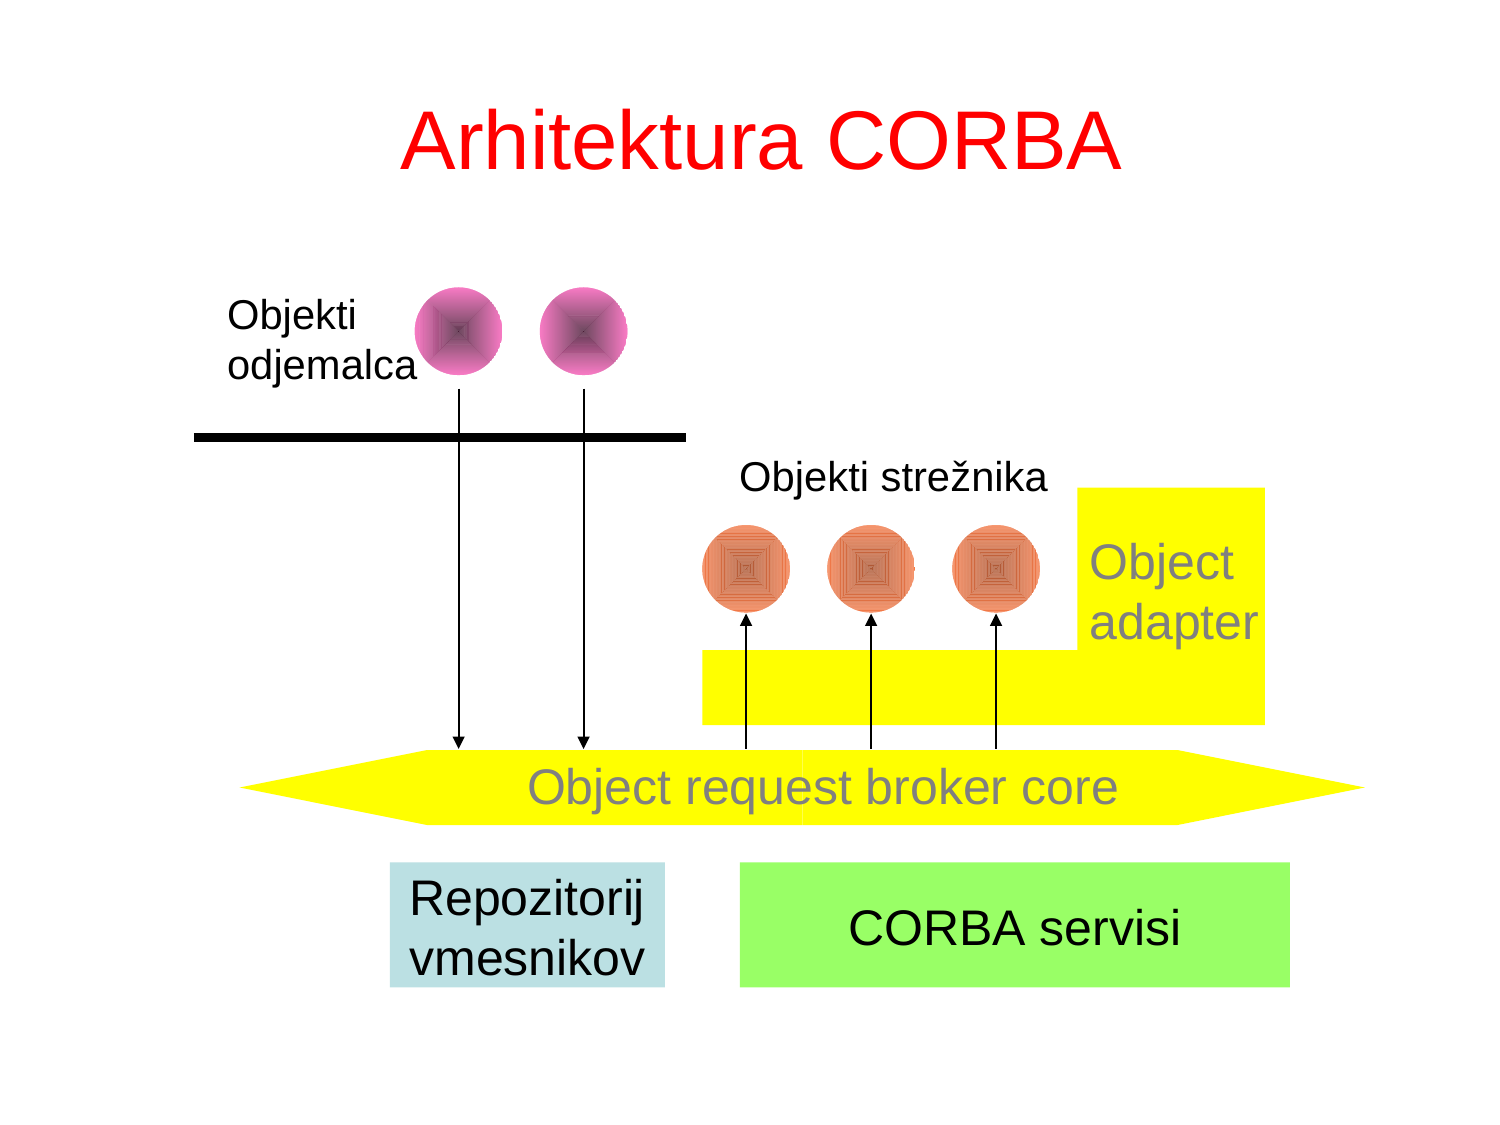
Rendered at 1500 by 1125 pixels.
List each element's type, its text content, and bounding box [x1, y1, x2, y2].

text_box [872, 650, 995, 726]
text_box [997, 650, 1265, 726]
text_box CORBA servisi [739, 862, 1290, 988]
text_box Object adapter [1075, 522, 1275, 658]
text_box Objekti odjemalca [212, 280, 433, 395]
text_box [827, 525, 915, 613]
text_box [239, 750, 1365, 826]
title Arhitektura CORBA [123, 42, 1399, 231]
text_box [702, 650, 745, 726]
text_box Object request broker core [512, 747, 1135, 823]
text_box [952, 525, 1040, 613]
text_box Repozitorij vmesnikov [389, 862, 665, 988]
text_box [433, 287, 503, 376]
text_box [702, 525, 790, 613]
text_box Objekti strežnika [724, 442, 1064, 508]
text_box [747, 650, 870, 726]
text_box [1077, 487, 1265, 522]
text_box [539, 287, 628, 376]
